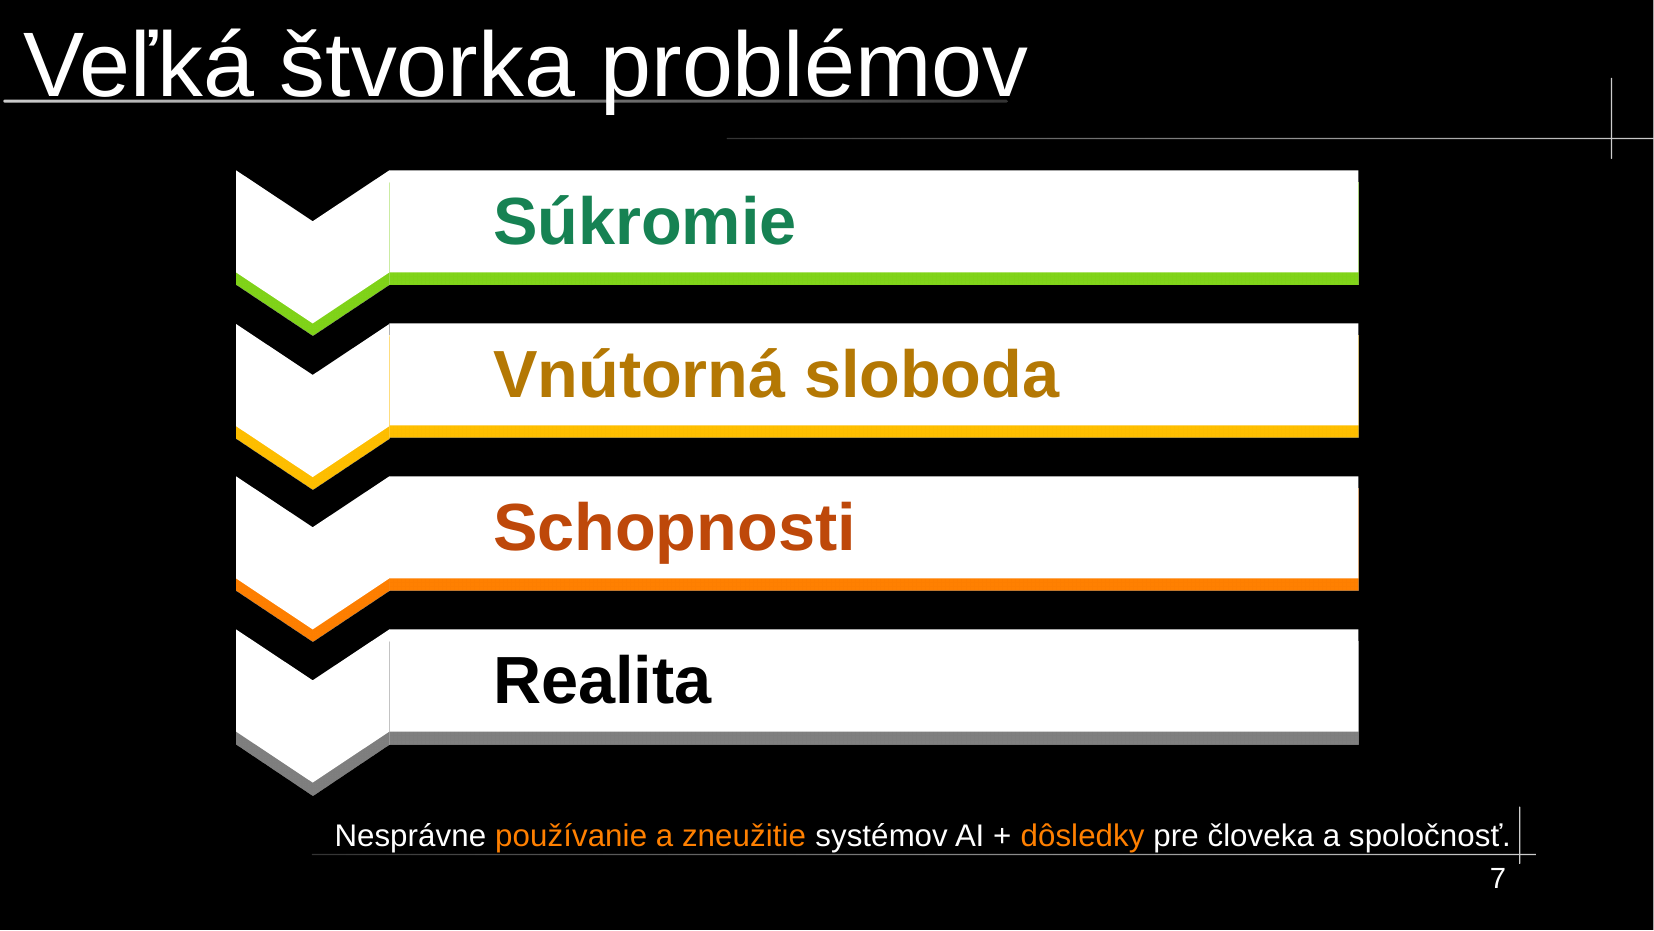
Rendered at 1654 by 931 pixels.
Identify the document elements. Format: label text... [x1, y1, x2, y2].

text_box [236, 170, 390, 324]
text_box [236, 324, 390, 478]
title Nesprávne používanie a zneužitie systémov AI + dôsledky pre človeka a spoločnosť. [295, 803, 1512, 869]
text_box Realita [390, 629, 1359, 732]
text_box [236, 476, 389, 630]
text_box Vnútorná sloboda [389, 323, 1359, 426]
text_box Schopnosti [389, 476, 1359, 579]
title Veľká štvorka problémov [23, 11, 1589, 119]
text_box [236, 629, 390, 783]
text_box Súkromie [390, 170, 1359, 273]
